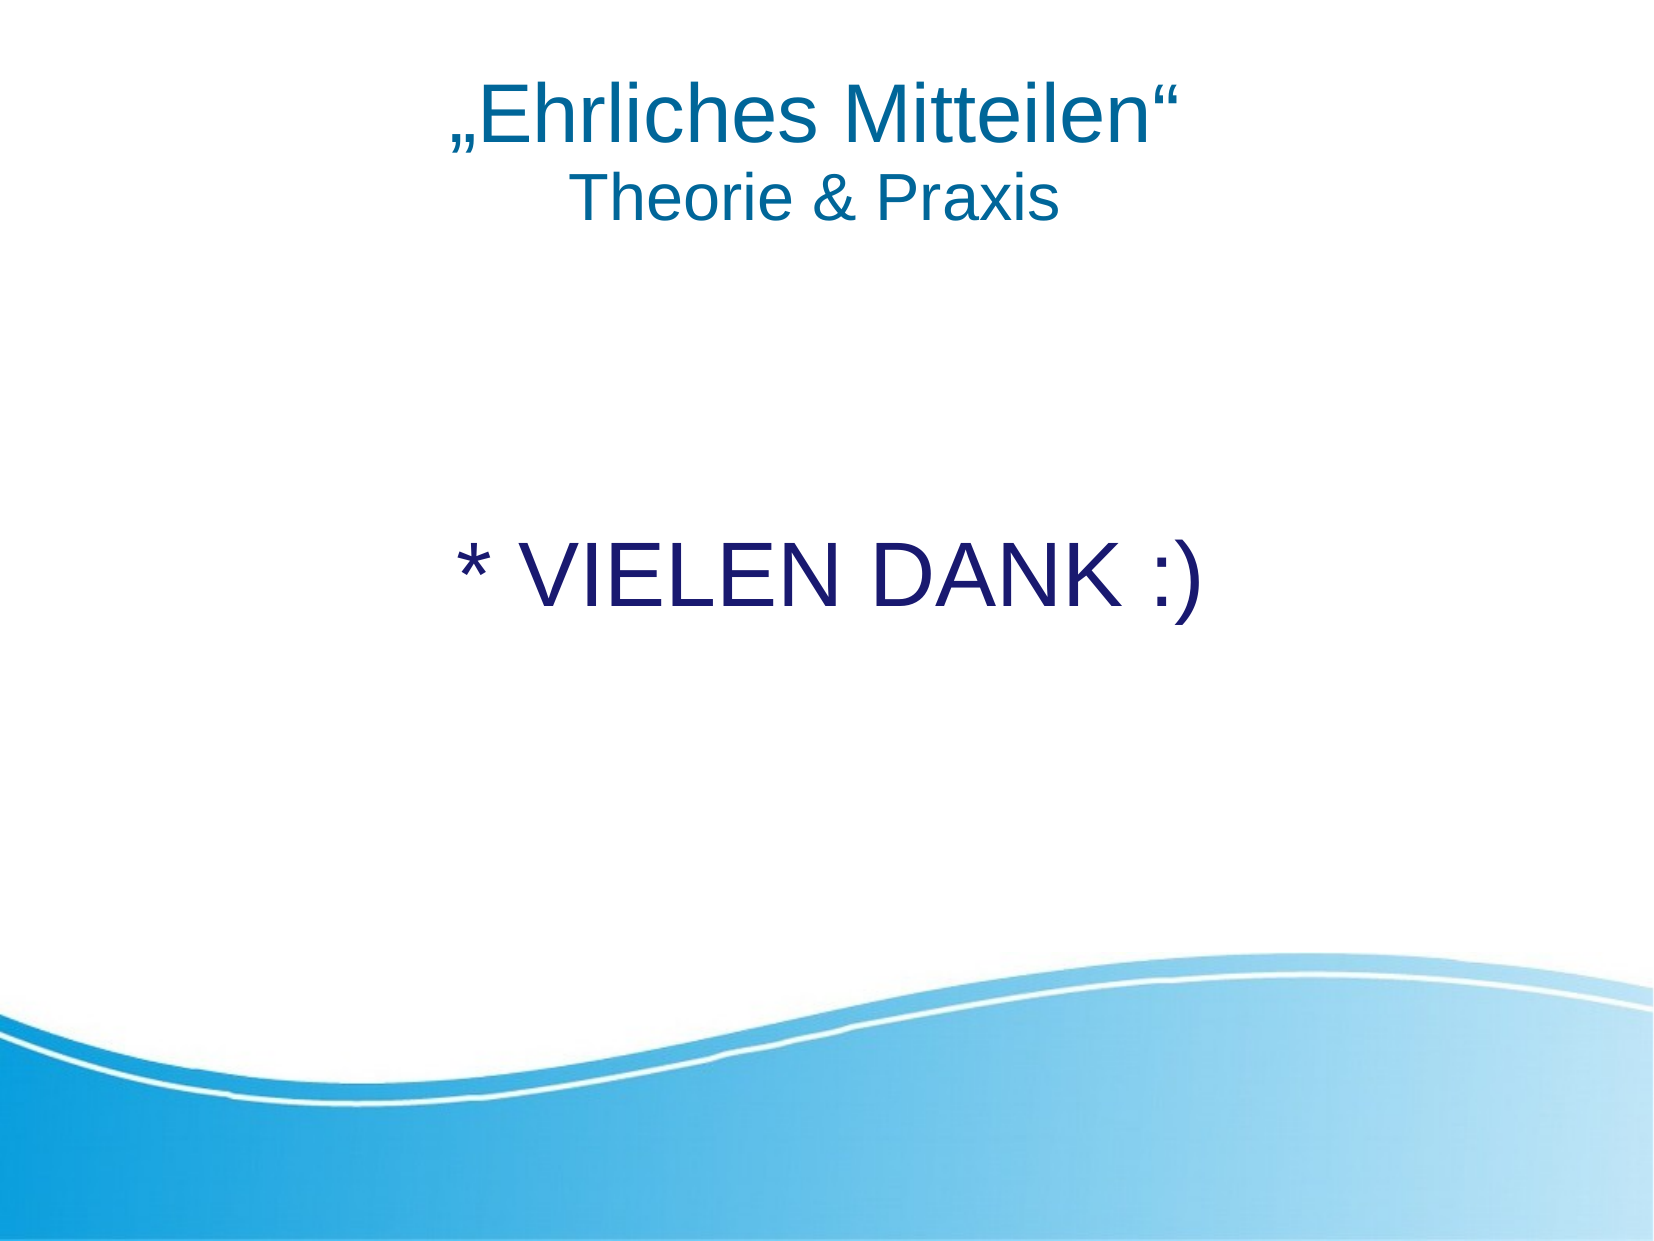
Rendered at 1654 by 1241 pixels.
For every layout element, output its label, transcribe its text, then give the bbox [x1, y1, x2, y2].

text_box * VIELEN DANK :) [212, 413, 1524, 851]
title „Ehrliches Mitteilen“ Theorie & Praxis [70, 47, 1559, 255]
picture [0, 952, 1654, 1241]
